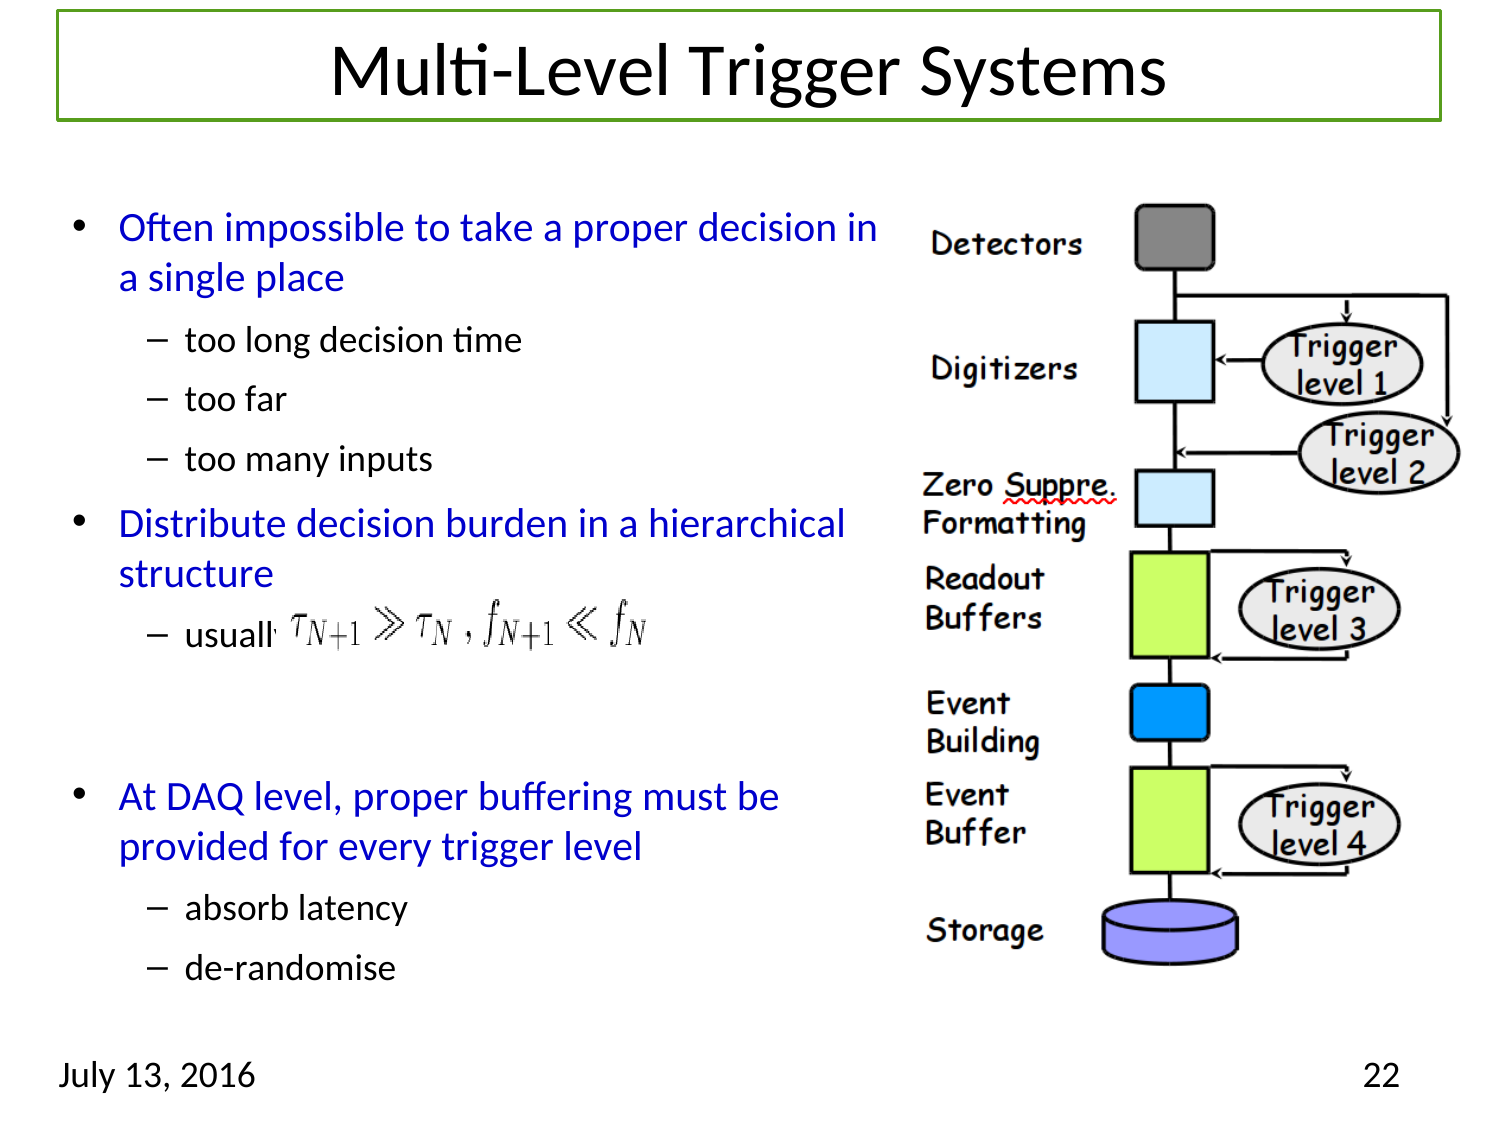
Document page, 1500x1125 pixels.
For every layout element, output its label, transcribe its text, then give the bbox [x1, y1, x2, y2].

picture [276, 591, 659, 667]
picture [908, 179, 1473, 1005]
title Multi-Level Trigger Systems [57, 10, 1441, 121]
list Often impossible to take a proper decision in a single place too long decision time too far too many inputs Distribute decision burden in a hierarchical structure usually At DAQ level, proper buffering must be provided for every trigger level absorb latency de-randomise [57, 192, 901, 1009]
